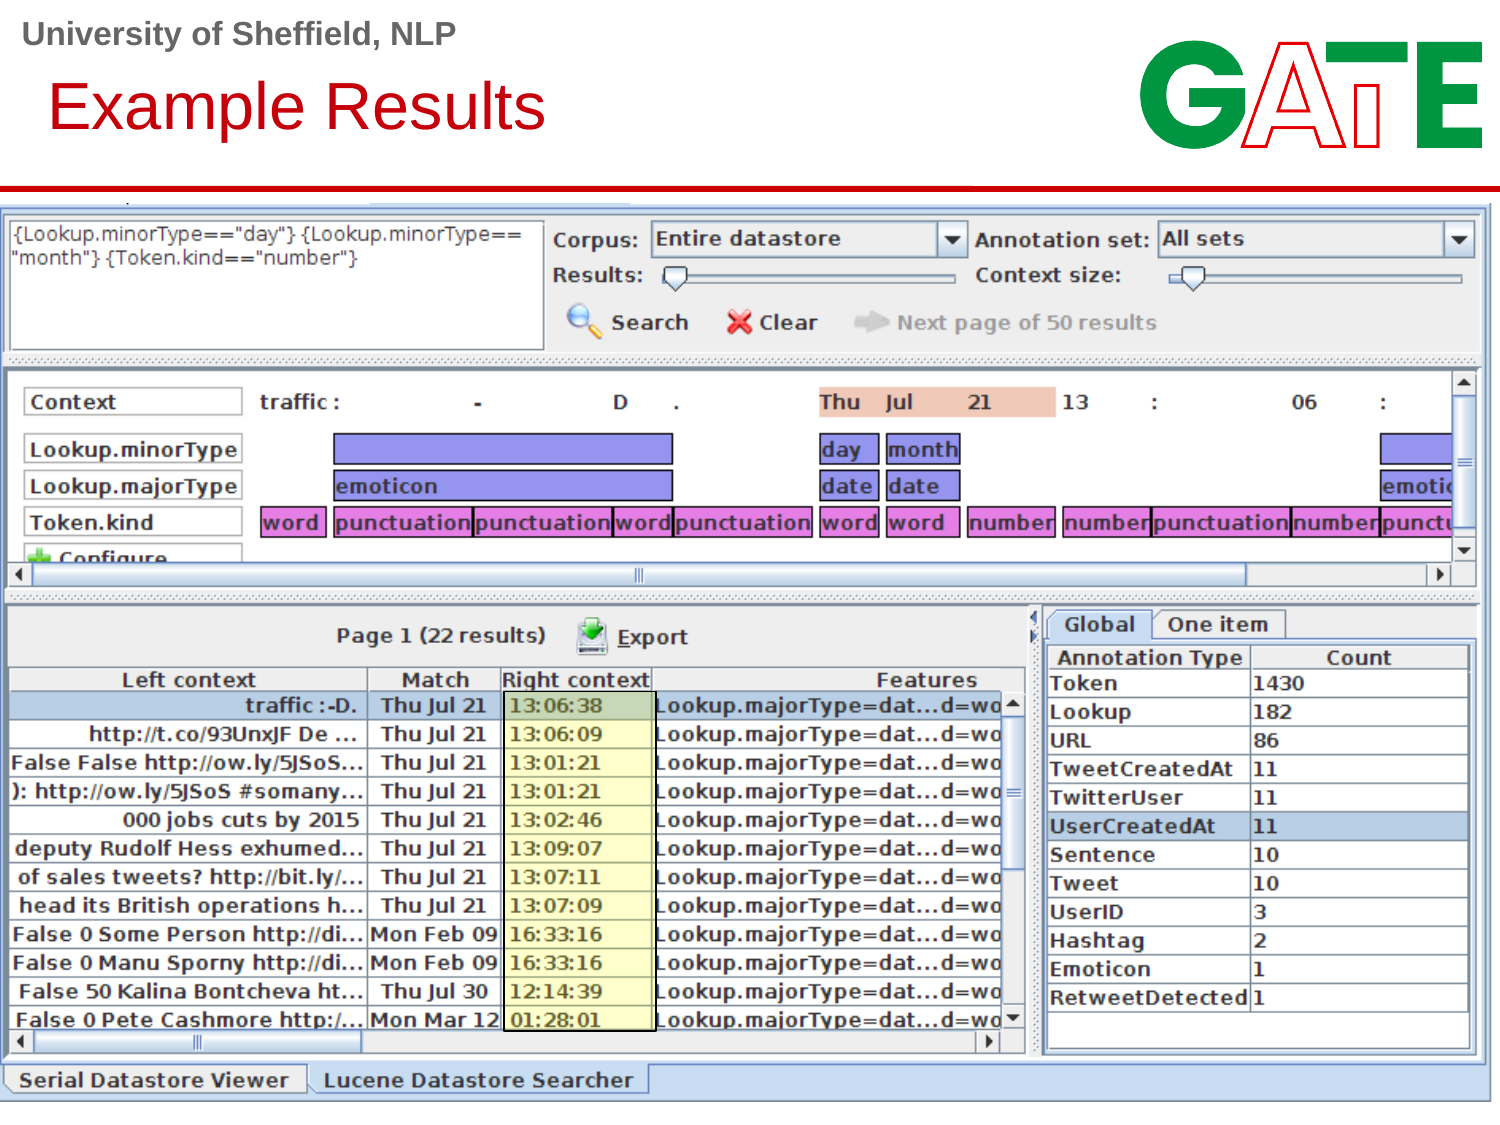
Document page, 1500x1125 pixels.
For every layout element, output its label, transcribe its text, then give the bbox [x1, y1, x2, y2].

picture [0, 203, 1493, 1102]
picture [1133, 23, 1489, 166]
text_box Example Results [47, 47, 1267, 168]
text_box [503, 691, 657, 1032]
